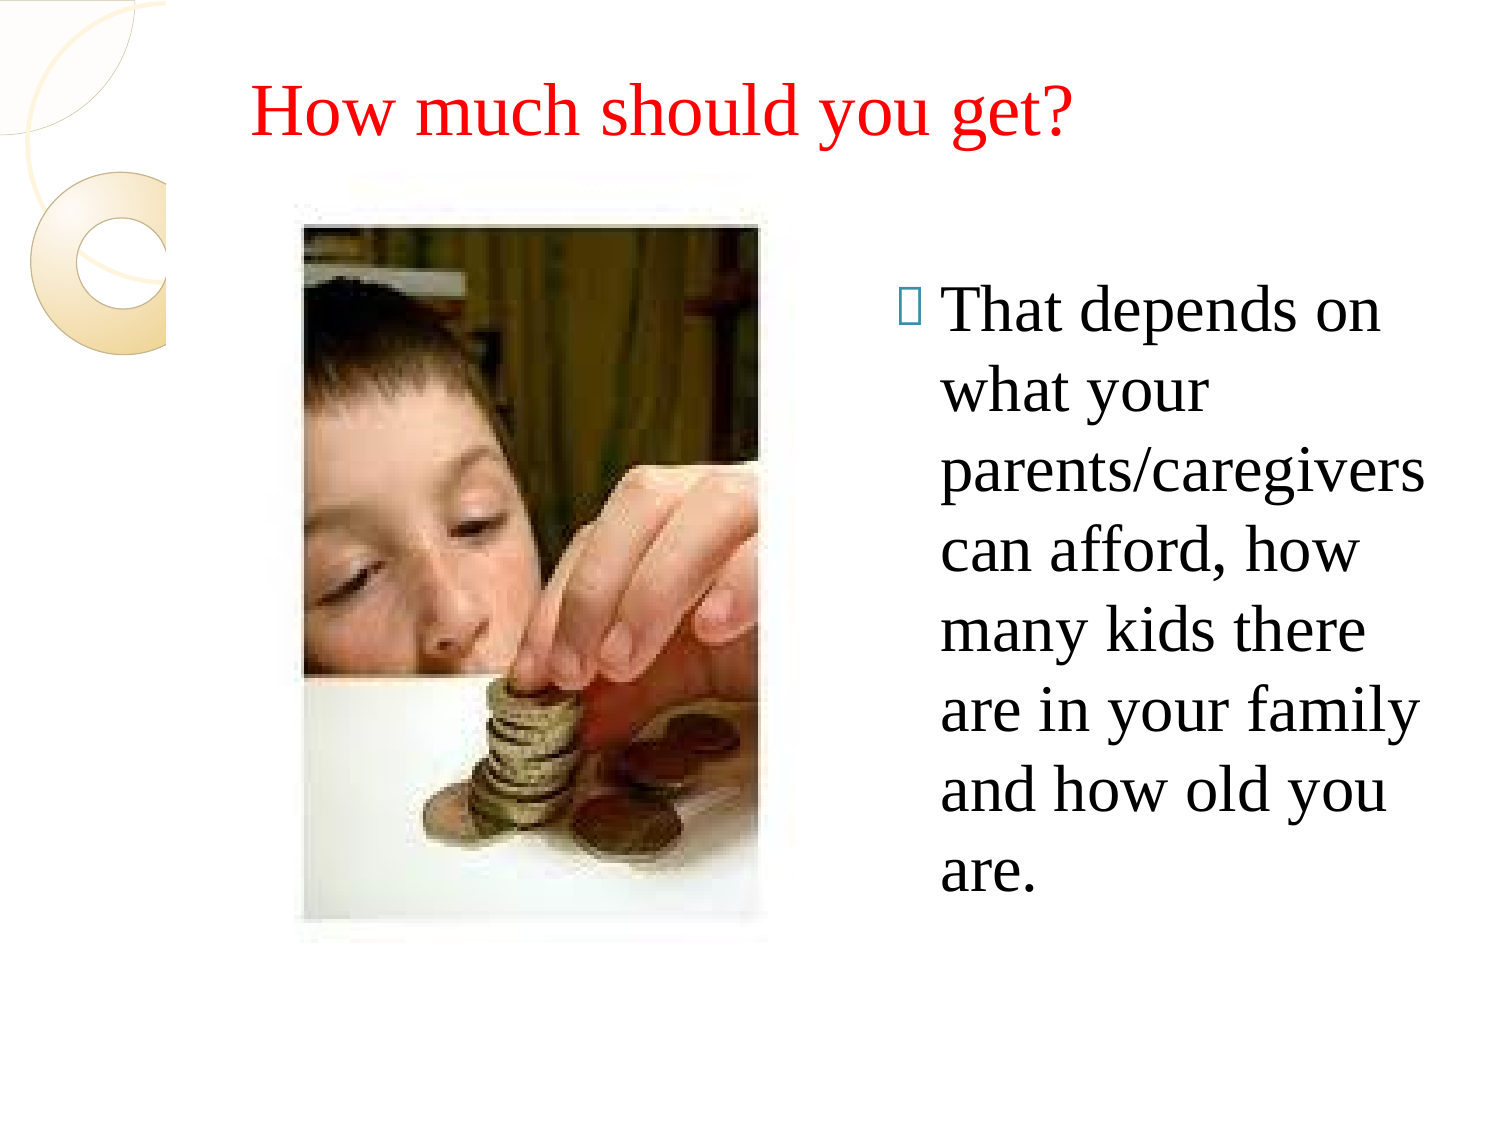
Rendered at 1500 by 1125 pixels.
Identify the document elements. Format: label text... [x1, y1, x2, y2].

list That depends on what your parents/caregivers can afford, how many kids there are in your family and how old you are. [865, 249, 1466, 1015]
title How much should you get? [235, 45, 1466, 233]
picture [183, 172, 880, 976]
